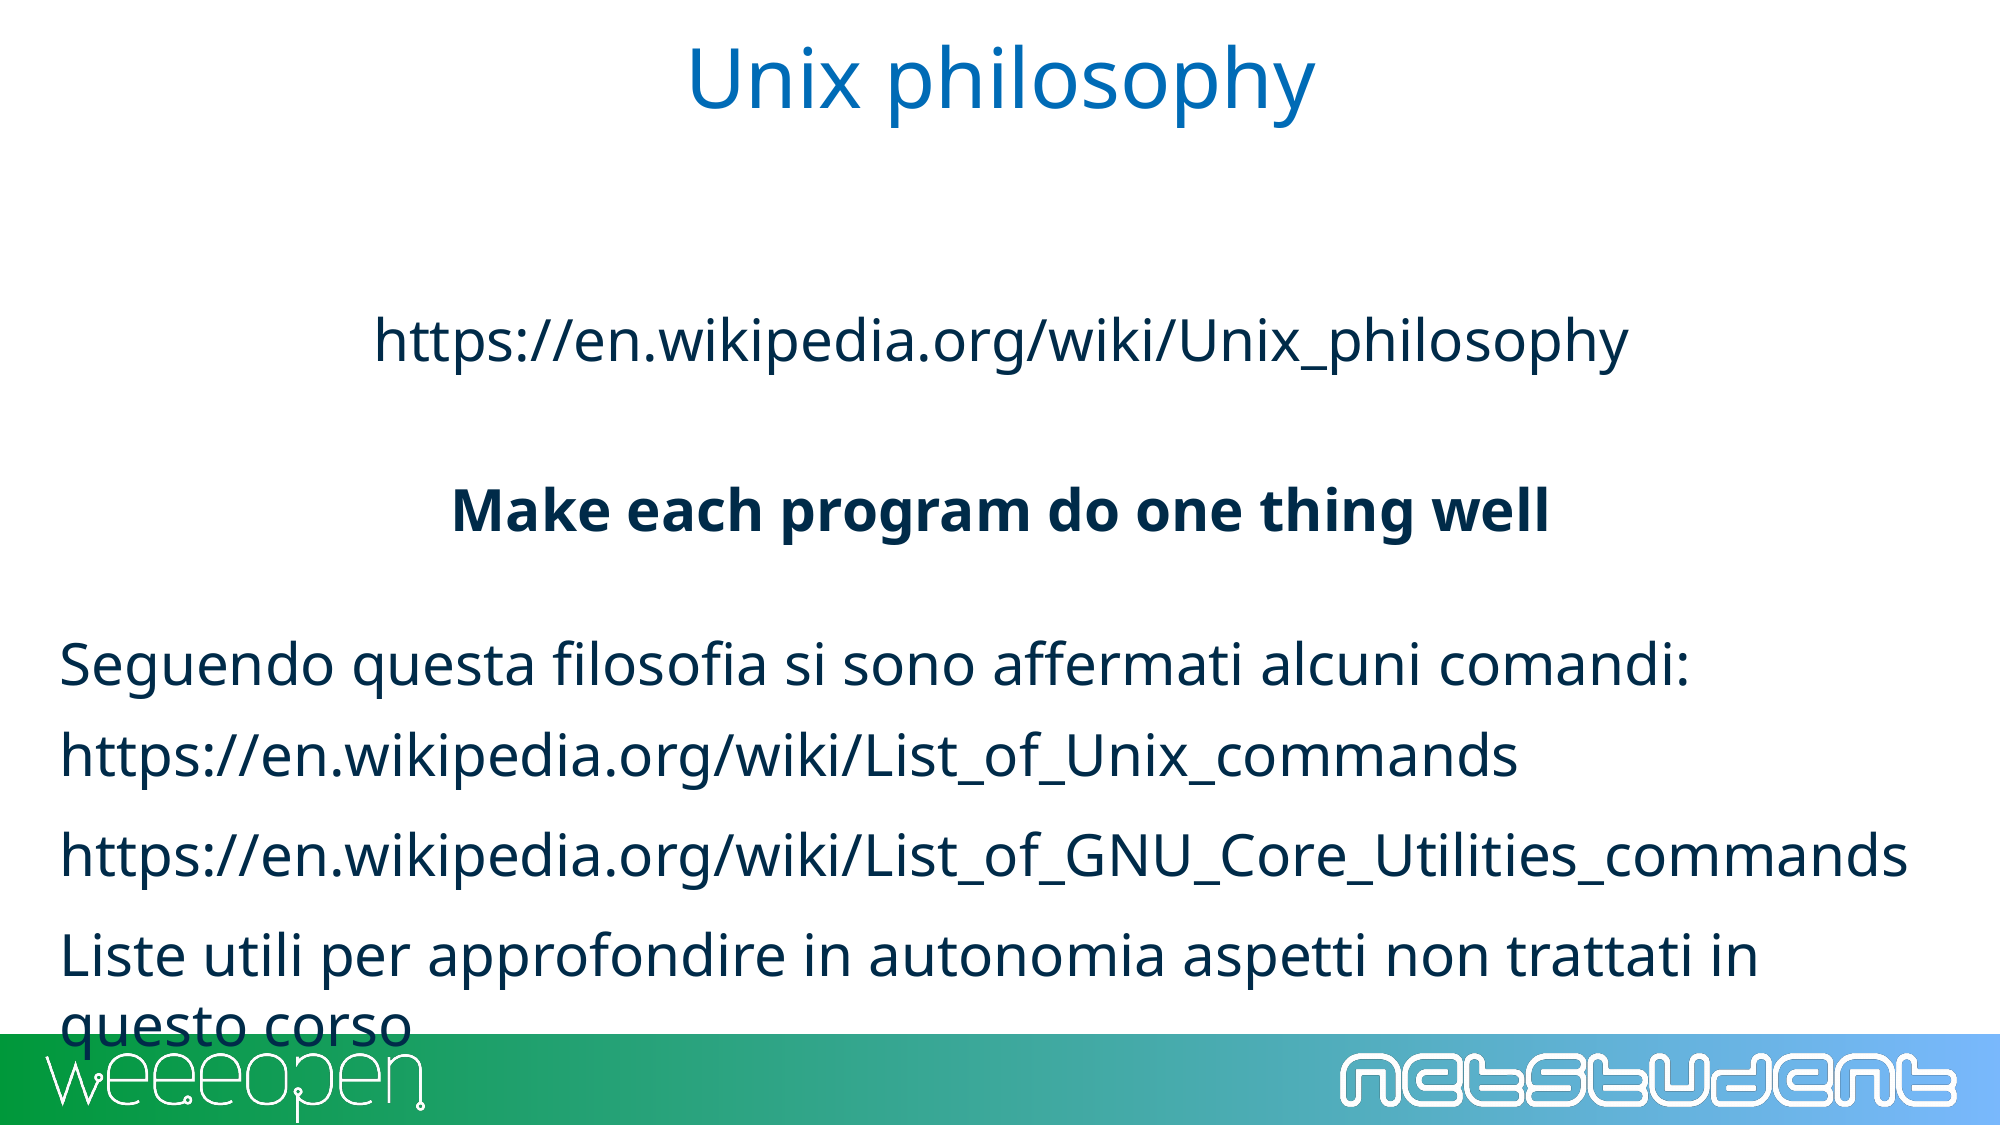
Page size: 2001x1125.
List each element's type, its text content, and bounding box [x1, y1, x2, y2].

title Unix philosophy [43, 29, 1959, 247]
picture [1340, 1053, 1957, 1107]
list Seguendo questa filosofia si sono affermati alcuni comandi: https://en.wikipedia.org/wiki/List_of_Unix_commands https://en.wikipedia.org/wiki/List_of_GNU_Core_Utilities_commands Liste utili per approfondire in autonomia aspetti non trattati in questo corso [44, 620, 1961, 1004]
picture [45, 1053, 425, 1123]
list https://en.wikipedia.org/wiki/Unix_philosophy Make each program do one thing well [43, 295, 1959, 562]
